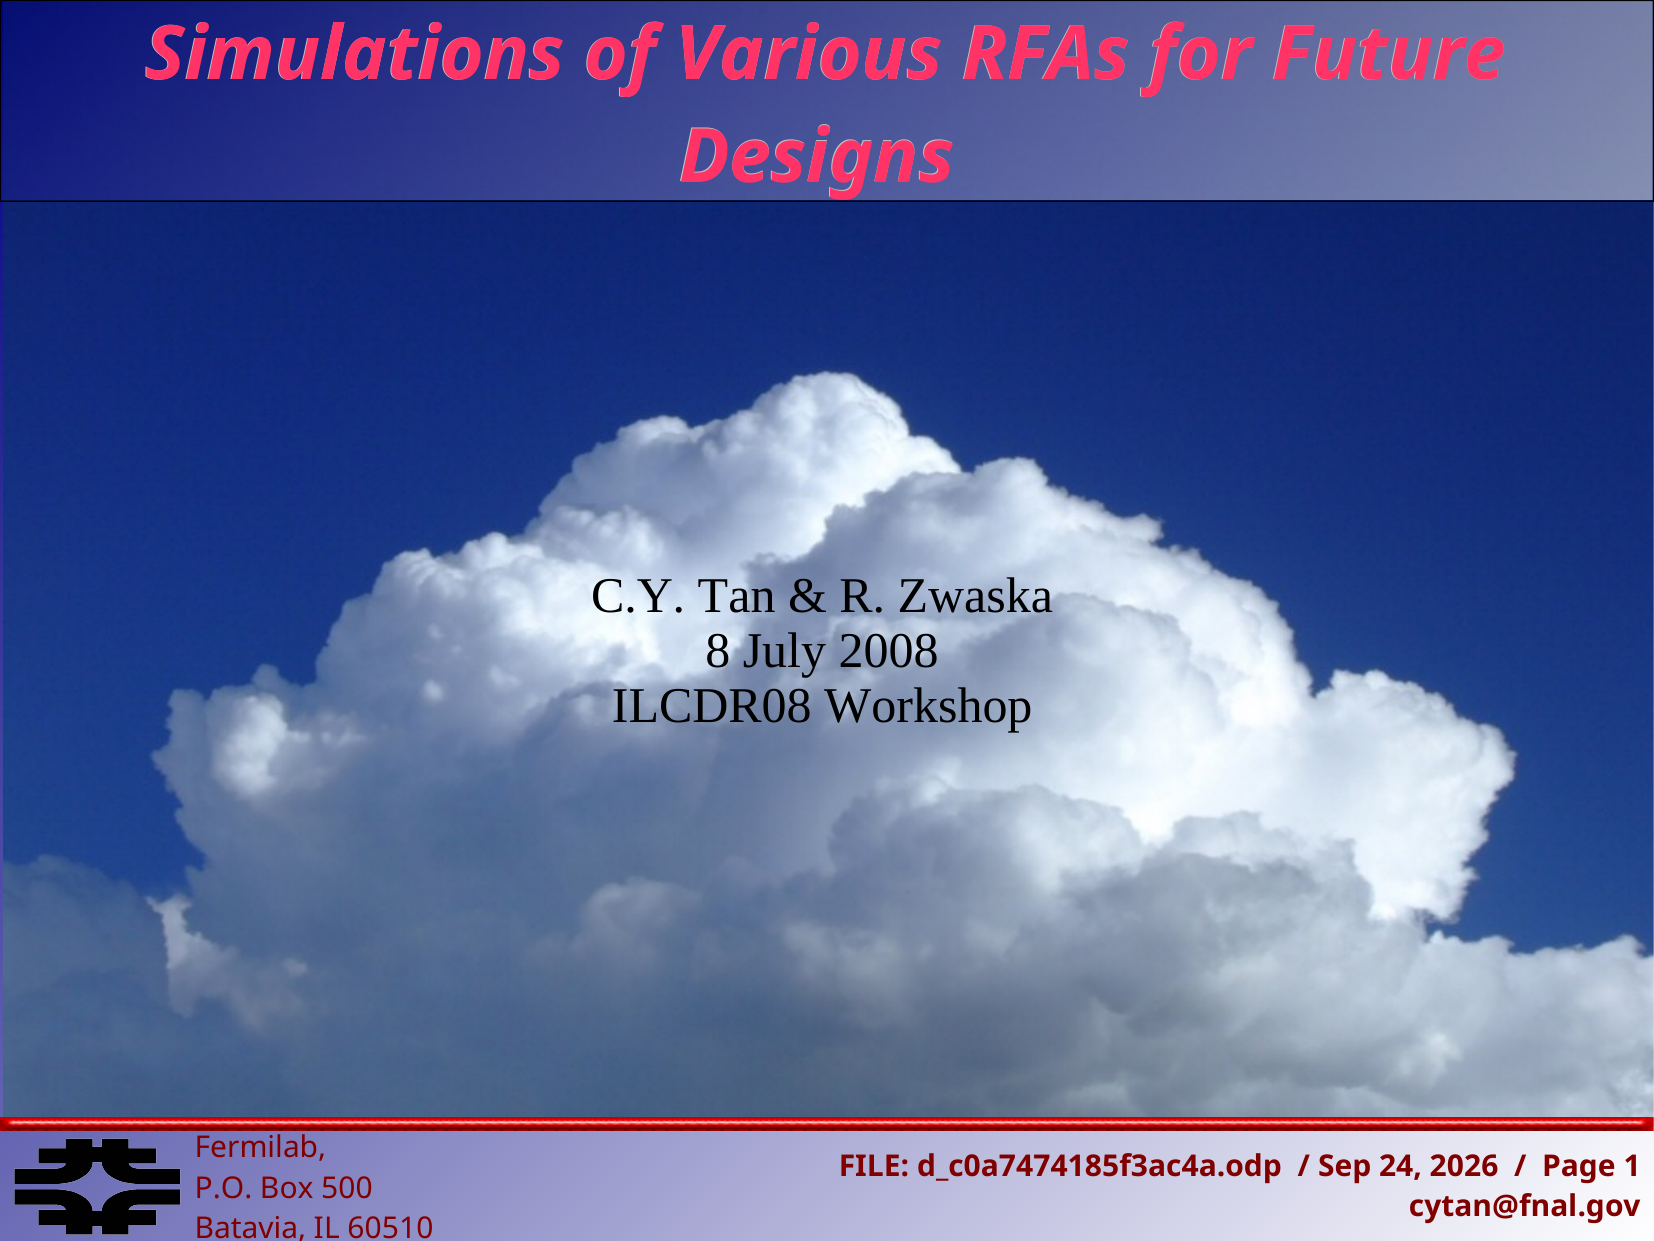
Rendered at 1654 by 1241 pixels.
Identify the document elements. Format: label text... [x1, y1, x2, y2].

picture [0, 204, 1654, 1131]
picture [10, 1137, 184, 1236]
subtitle C.Y. Tan & R. Zwaska 8 July 2008 ILCDR08 Workshop [2, 218, 1642, 1083]
title Simulations of Various RFAs for Future Designs [0, 0, 1654, 204]
